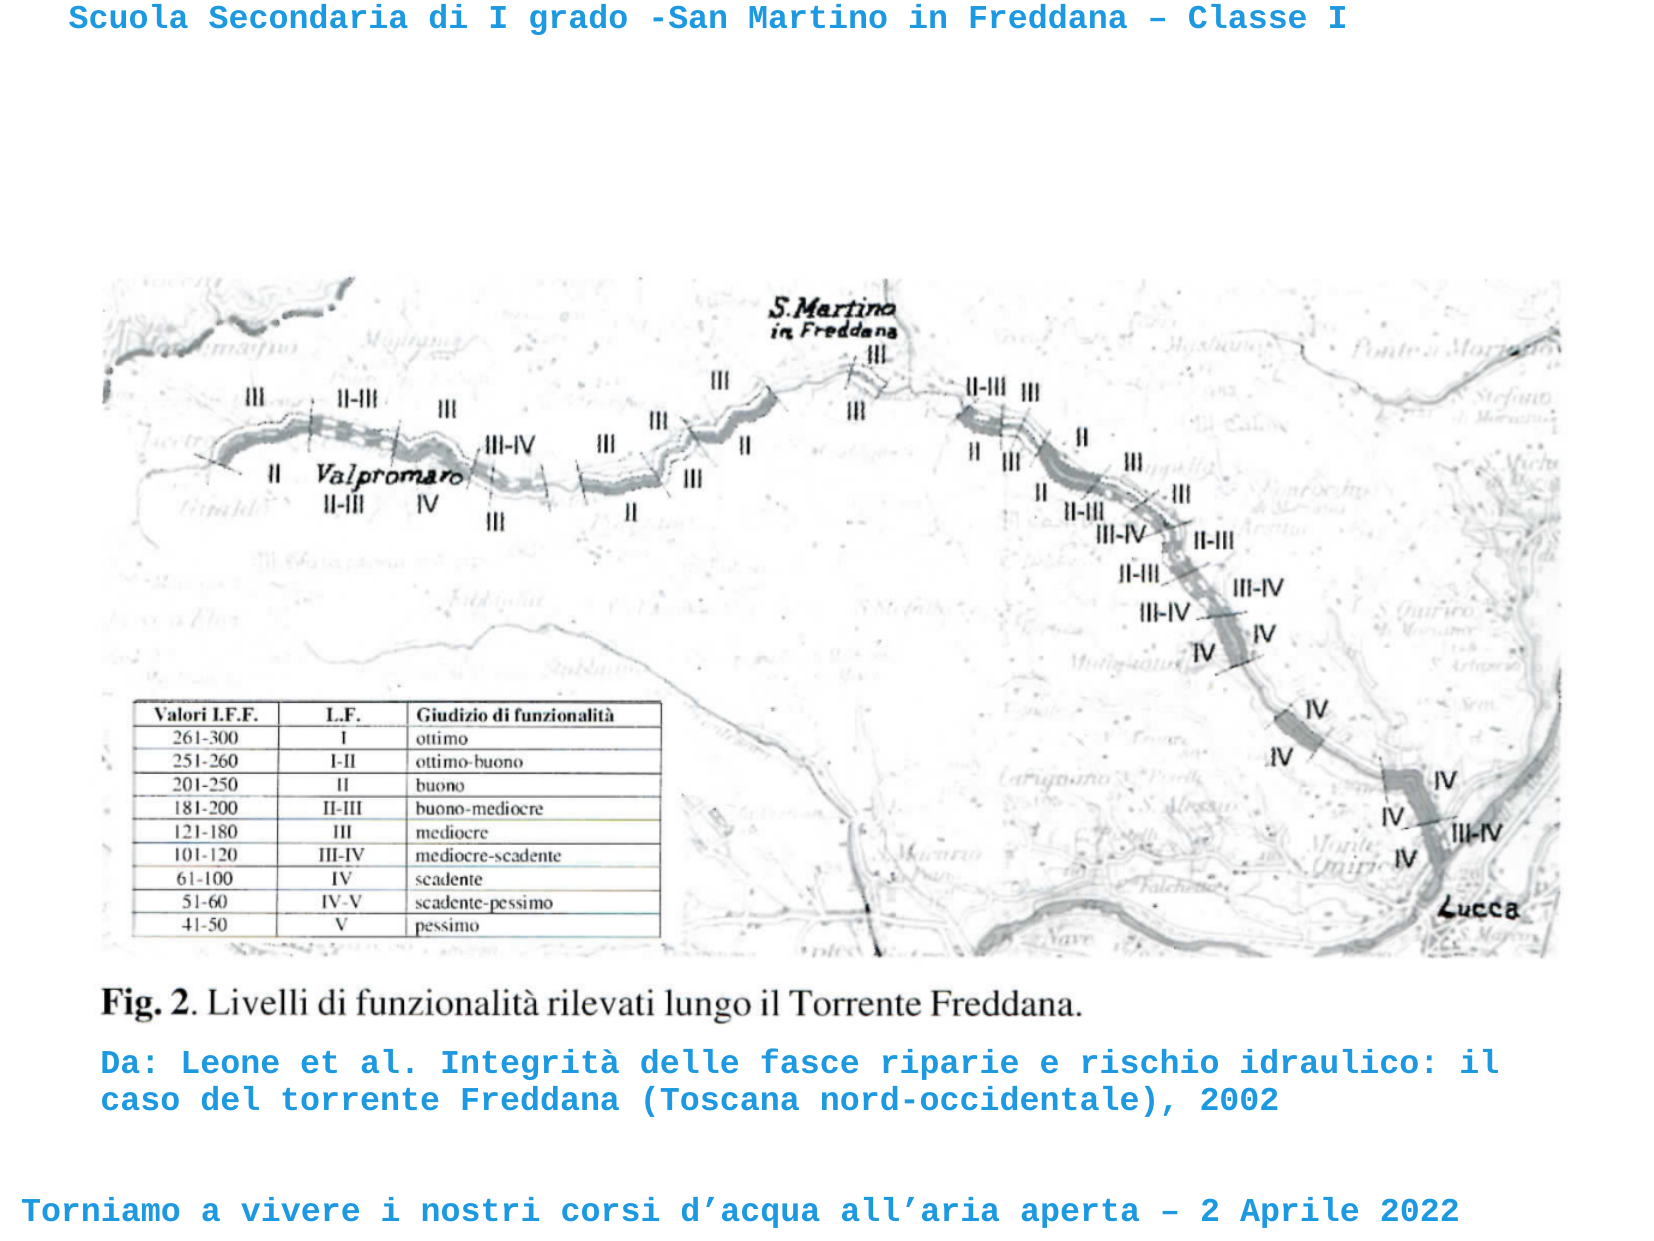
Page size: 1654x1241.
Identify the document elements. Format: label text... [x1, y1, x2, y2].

picture [72, 253, 1583, 1038]
text_box Torniamo a vivere i nostri corsi d’acqua all’aria aperta – 2 Aprile 2022 [5, 1179, 1477, 1241]
text_box Scuola Secondaria di I grado -San Martino in Freddana – Classe I [5, 3, 1412, 37]
text_box Da: Leone et al. Integrità delle fasce riparie e rischio idraulico: il caso del torrente Freddana (Toscana nord-occidentale), 2002 [100, 1049, 1571, 1117]
